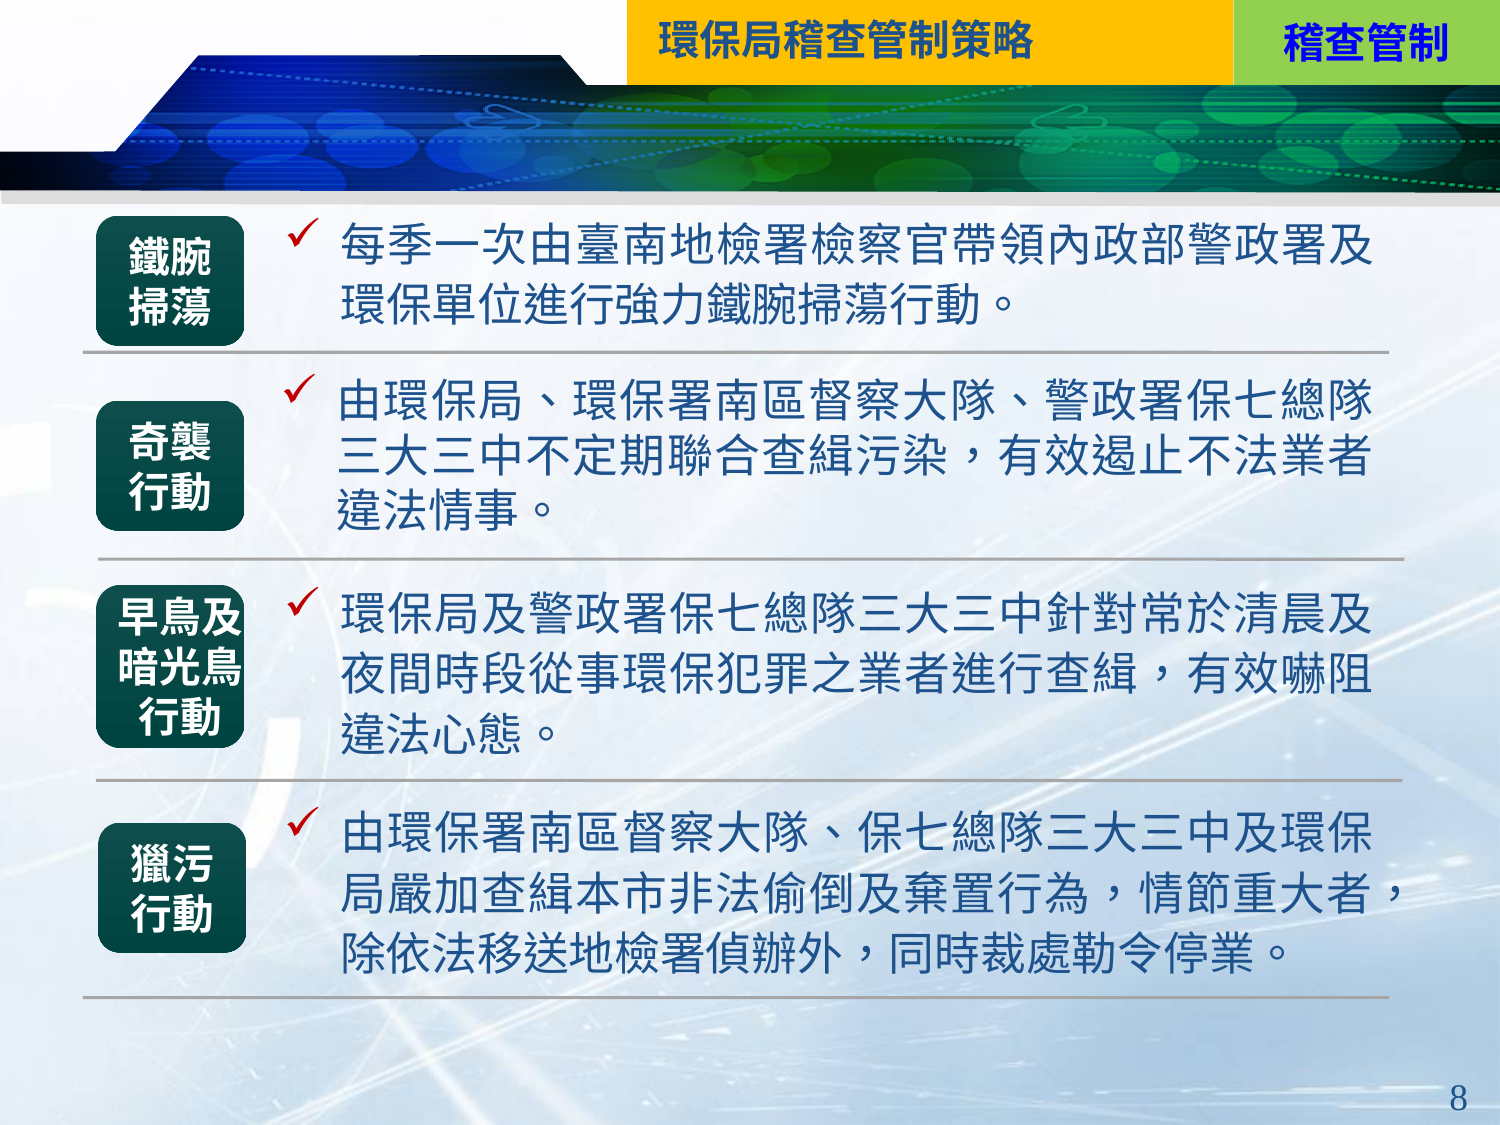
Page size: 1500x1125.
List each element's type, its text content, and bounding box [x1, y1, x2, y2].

text_box <編號> [1426, 1065, 1492, 1125]
text_box 環保局稽查管制策略 [643, 6, 1049, 72]
text_box 鐵腕 掃蕩 [95, 215, 245, 346]
text_box 每季一次由臺南地檢署檢察官帶領內政部警政署及環保單位進行強力鐵腕掃蕩行動。 [269, 202, 1390, 339]
text_box 由環保署南區督察大隊、保七總隊三大三中及環保局嚴加查緝本市非法偷倒及棄置行為，情節重大者，除依法移送地檢署偵辦外，同時裁處勒令停業。 [269, 791, 1389, 988]
text_box 由環保局、環保署南區督察大隊、警政署保七總隊三大三中不定期聯合查緝污染，有效遏止不法業者違法情事。 [265, 364, 1389, 544]
text_box 稽查管制 [1268, 9, 1466, 75]
text_box 獵污 行動 [98, 822, 247, 953]
picture [0, 0, 1500, 1125]
text_box 環保局及警政署保七總隊三大三中針對常於清晨及夜間時段從事環保犯罪之業者進行查緝，有效嚇阻違法心態。 [269, 571, 1389, 768]
text_box 早鳥及 暗光鳥 行動 [96, 584, 245, 748]
text_box [627, 0, 1500, 85]
text_box 奇襲 行動 [95, 400, 245, 531]
